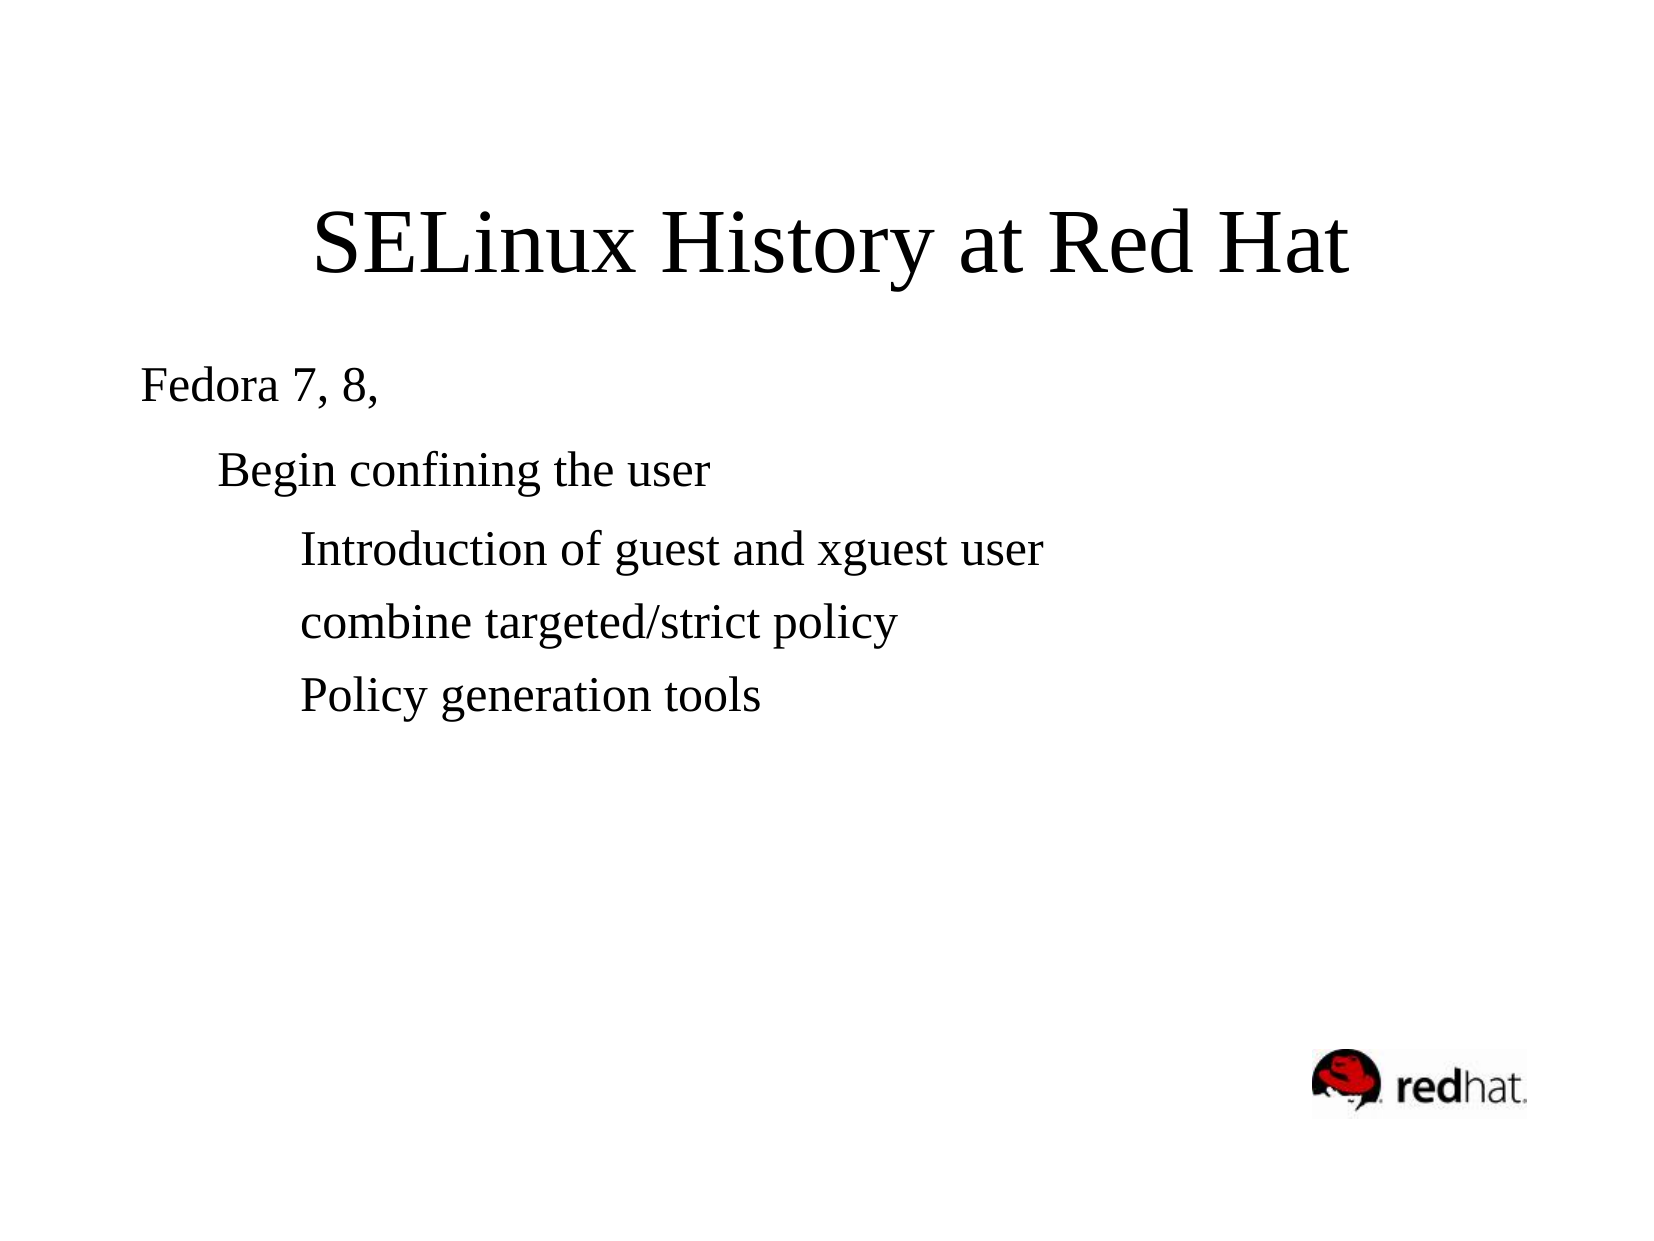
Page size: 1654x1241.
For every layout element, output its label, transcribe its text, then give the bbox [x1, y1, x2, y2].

list Fedora 7, 8, Begin confining the user Introduction of guest and xguest user combine targeted/strict policy Policy generation tools [122, 357, 1535, 1135]
title SELinux History at Red Hat [125, 190, 1538, 293]
